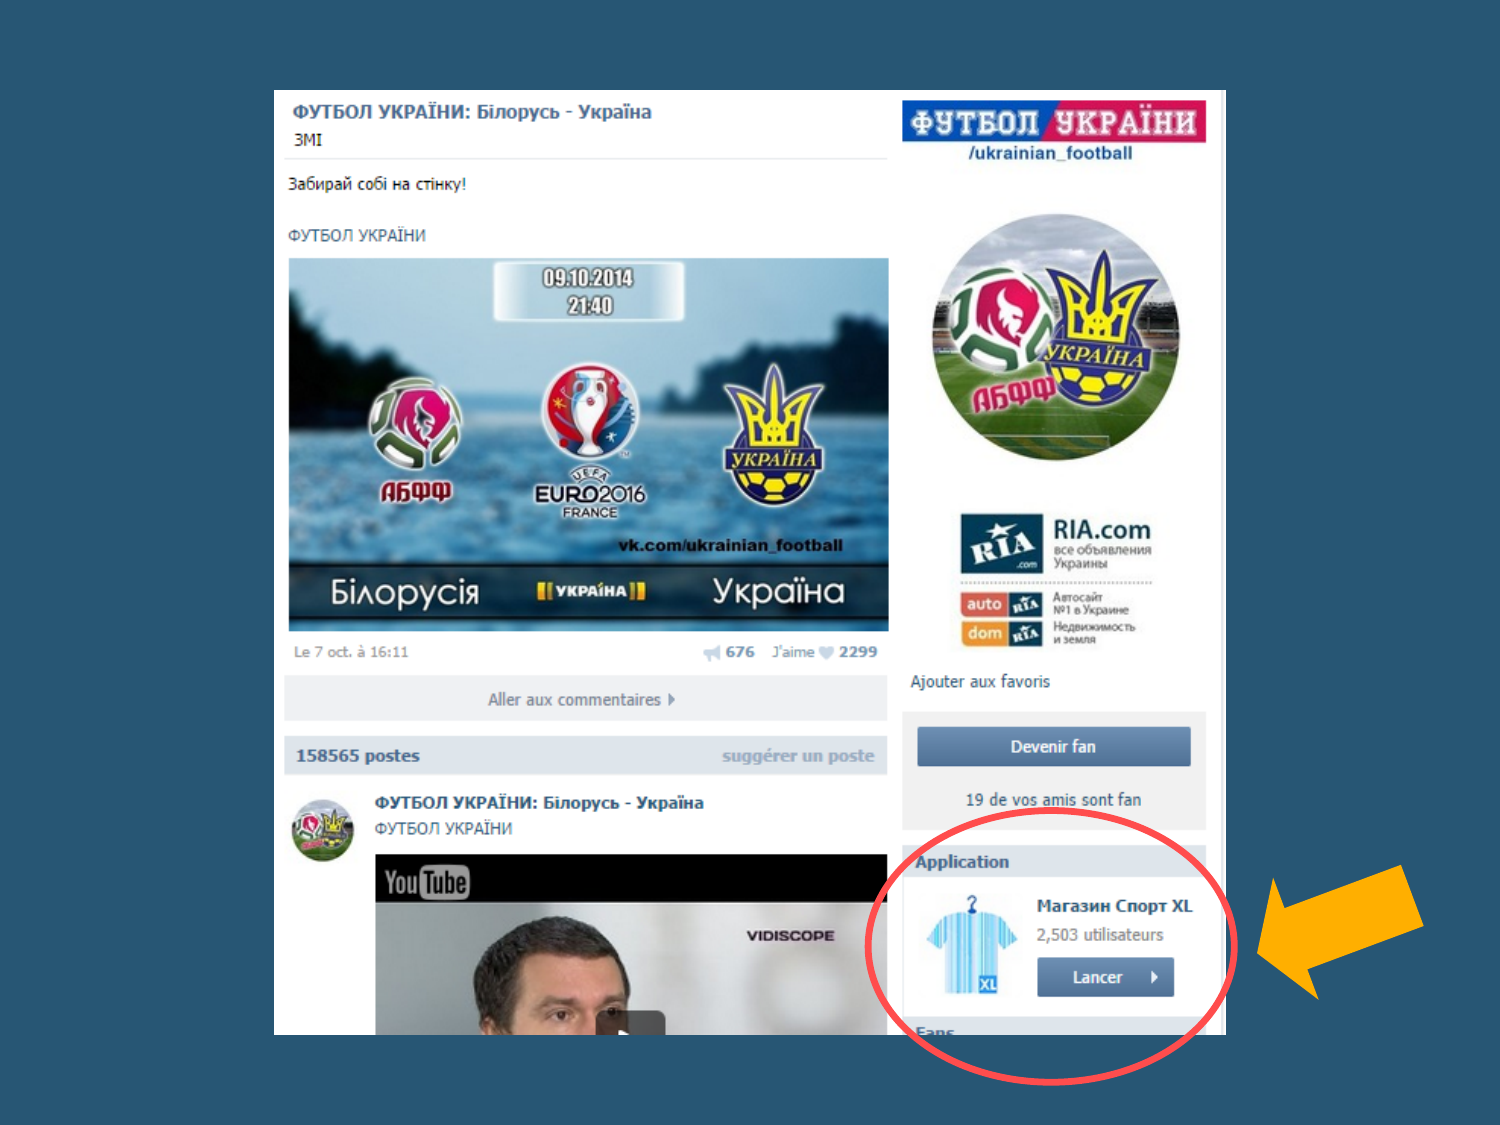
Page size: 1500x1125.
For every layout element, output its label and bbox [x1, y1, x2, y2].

picture [274, 90, 1226, 1035]
picture [872, 814, 1226, 1035]
picture [1197, 997, 1226, 1035]
text_box [1257, 864, 1424, 1000]
